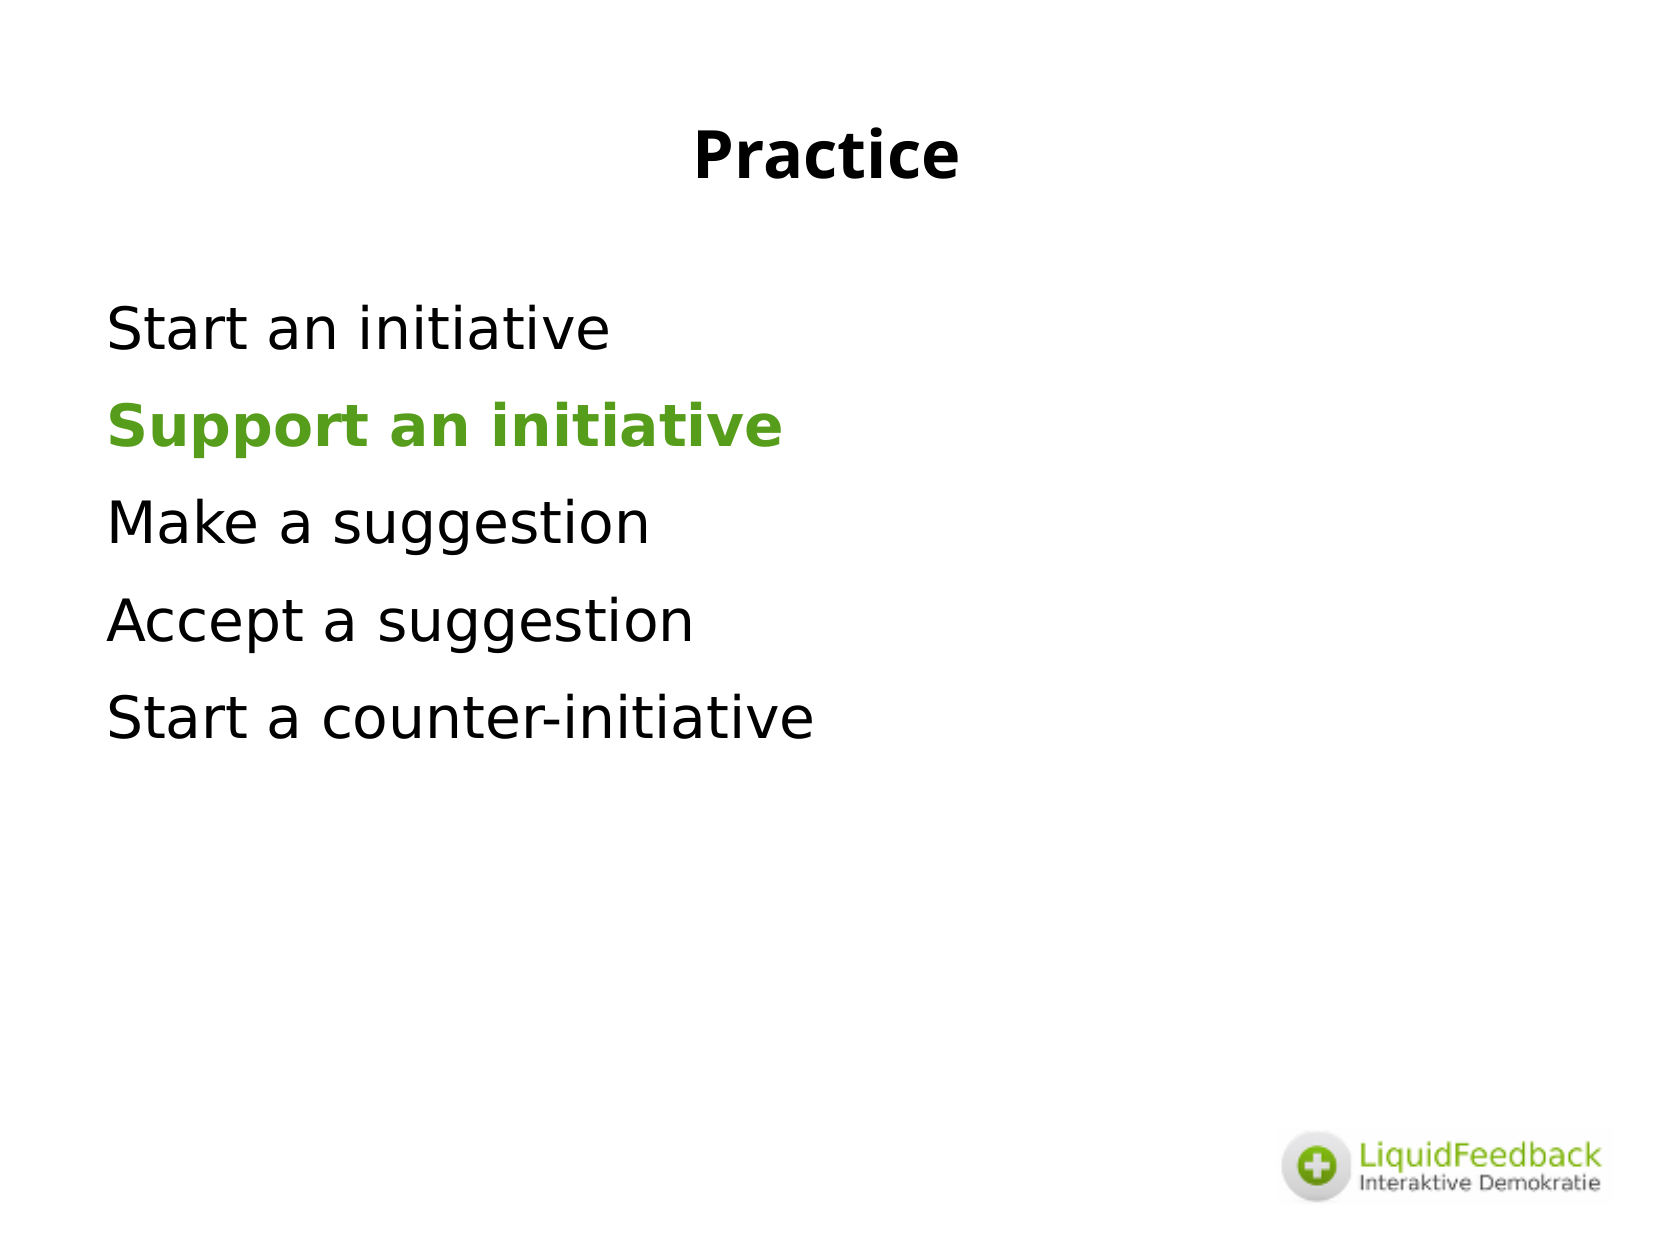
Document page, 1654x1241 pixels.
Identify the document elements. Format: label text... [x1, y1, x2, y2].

title Practice [82, 49, 1571, 257]
picture [1276, 1127, 1613, 1205]
list Start an initiative Support an initiative Make a suggestion Accept a suggestion Start a counter-initiative [88, 295, 1577, 1114]
